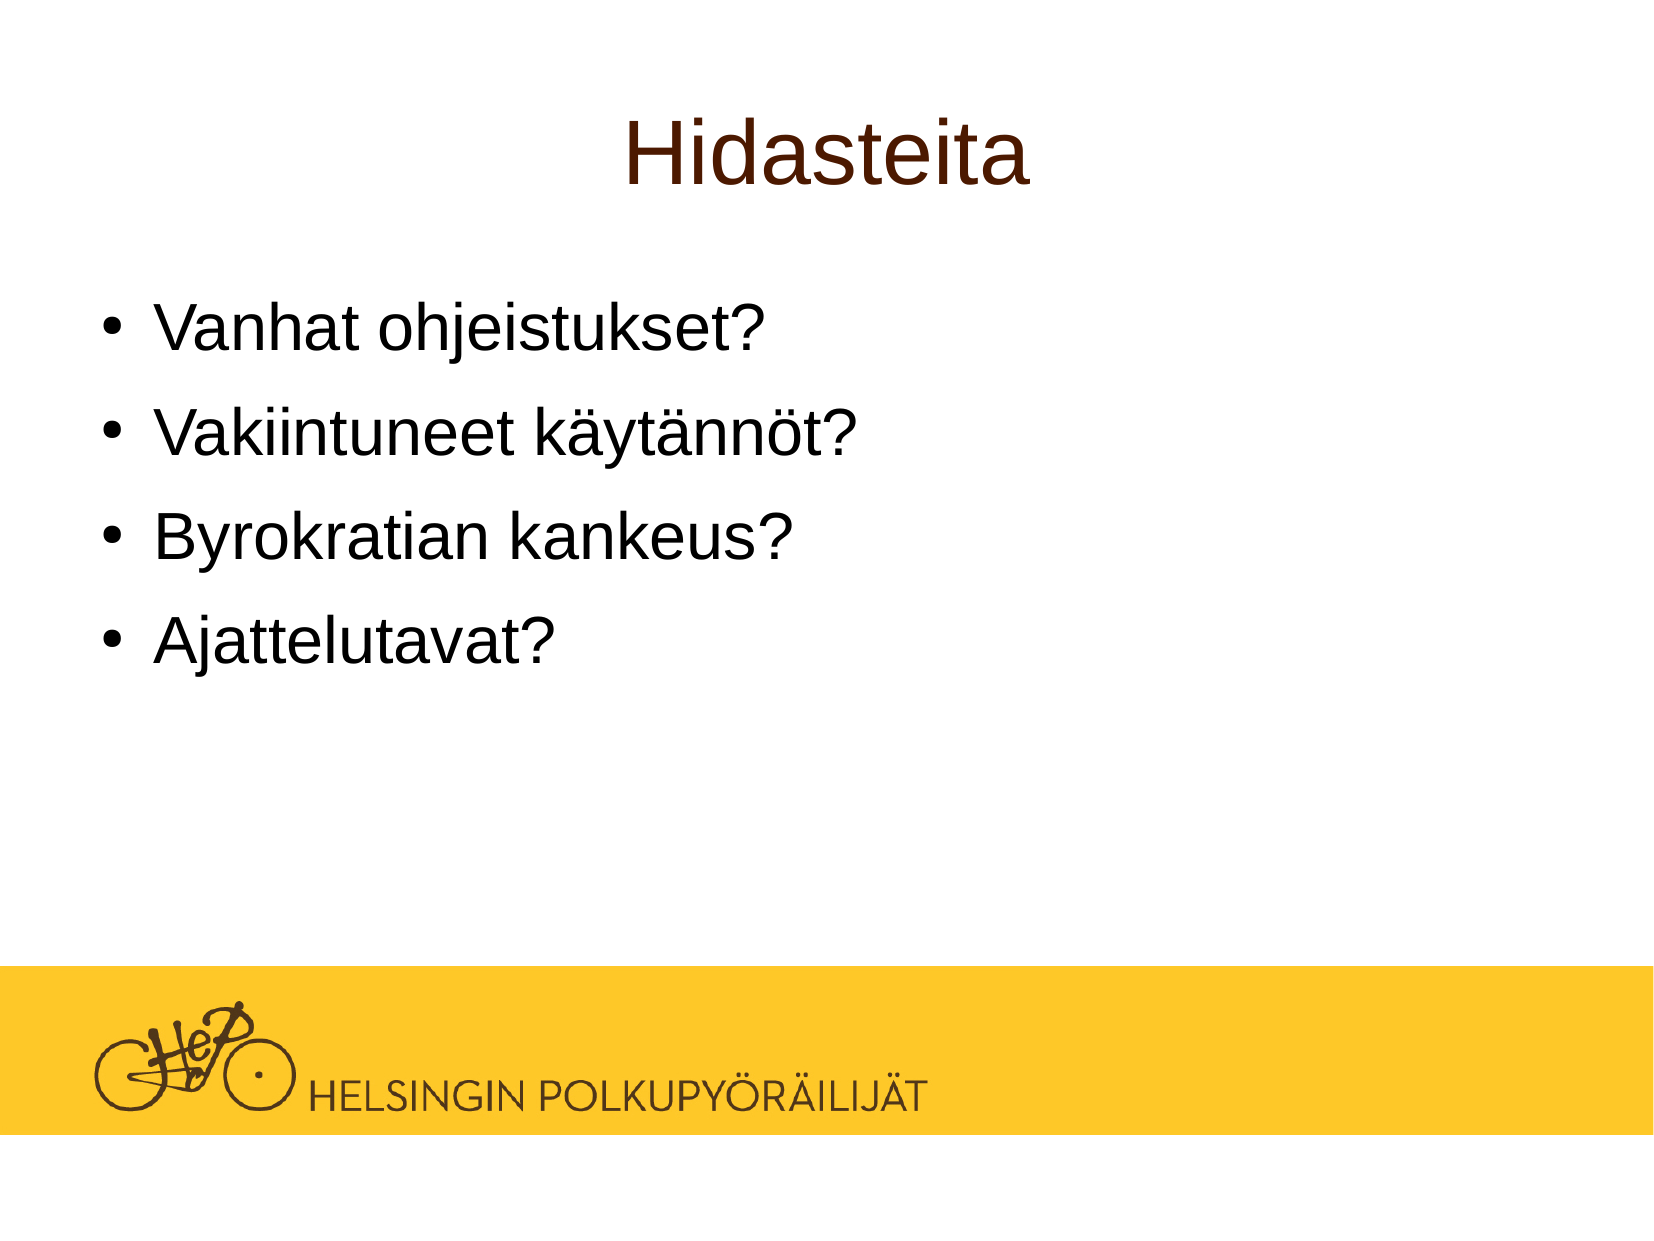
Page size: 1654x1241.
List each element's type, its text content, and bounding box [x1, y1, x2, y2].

picture [0, 966, 1654, 1135]
title Hidasteita [82, 56, 1571, 250]
list Vanhat ohjeistukset? Vakiintuneet käytännöt? Byrokratian kankeus? Ajattelutavat? [82, 290, 1571, 906]
